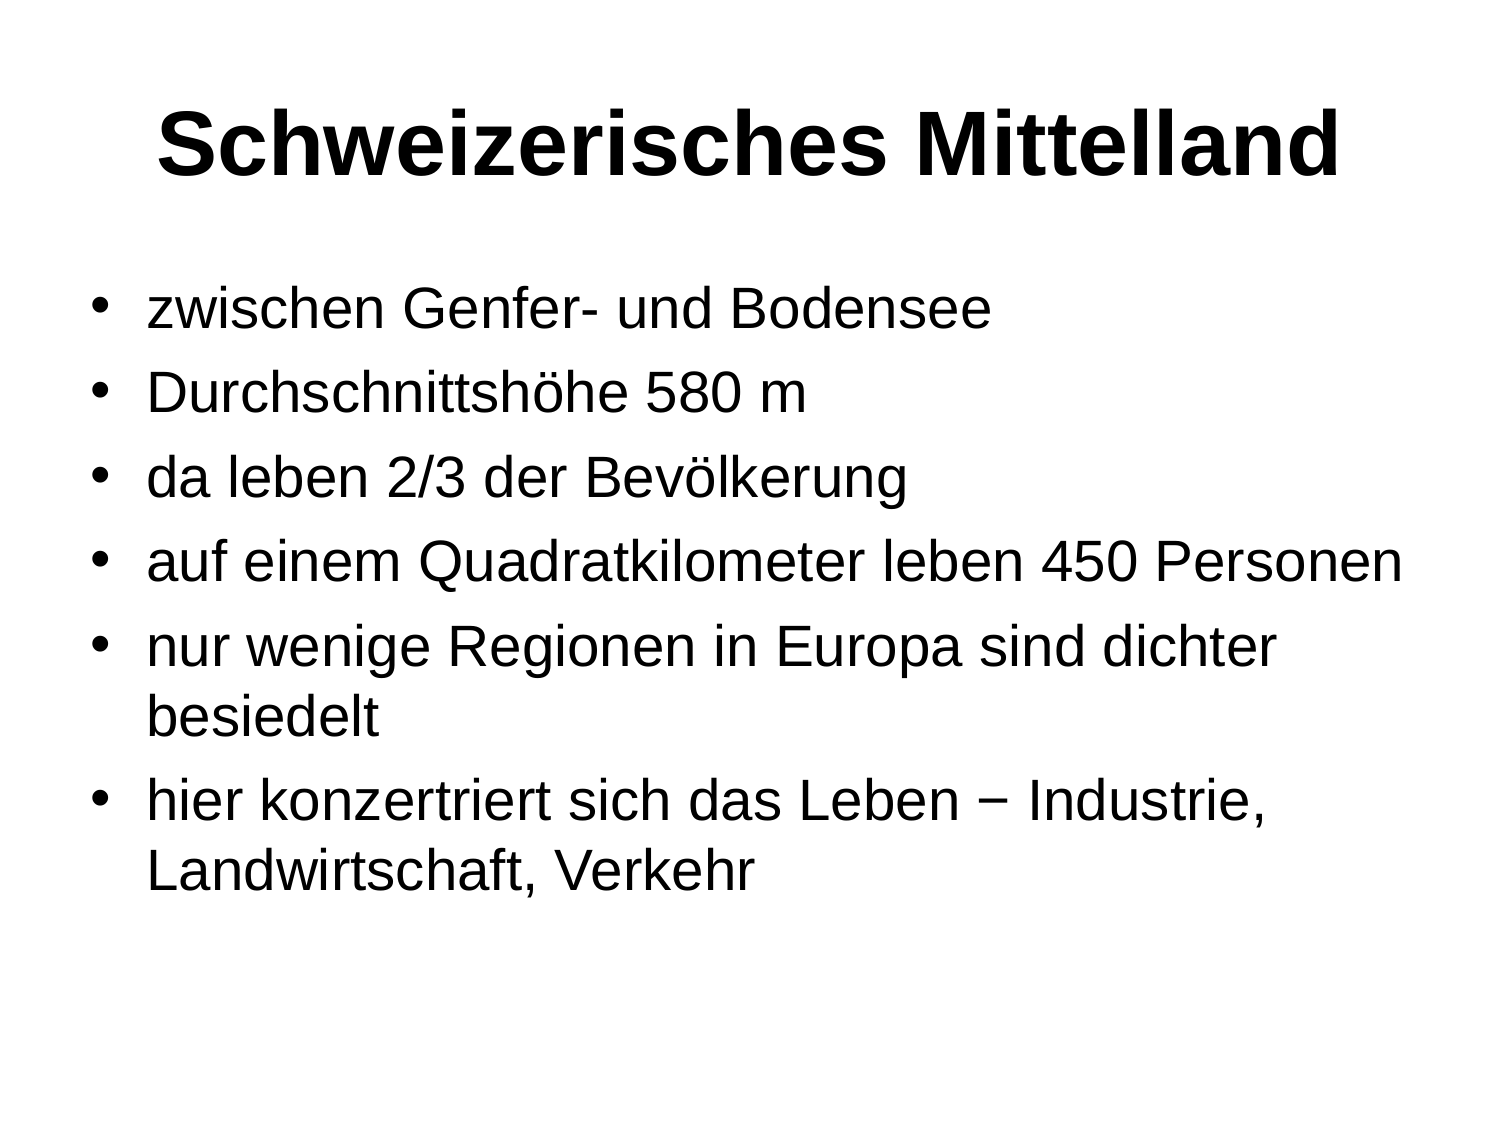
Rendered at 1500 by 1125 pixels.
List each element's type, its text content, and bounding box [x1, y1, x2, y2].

title Schweizerisches Mittelland [75, 45, 1426, 233]
list zwischen Genfer- und Bodensee Durchschnittshöhe 580 m da leben 2/3 der Bevölkerung auf einem Quadratkilometer leben 450 Personen nur wenige Regionen in Europa sind dichter besiedelt hier konzertriert sich das Leben − Industrie, Landwirtschaft, Verkehr [75, 262, 1426, 1006]
